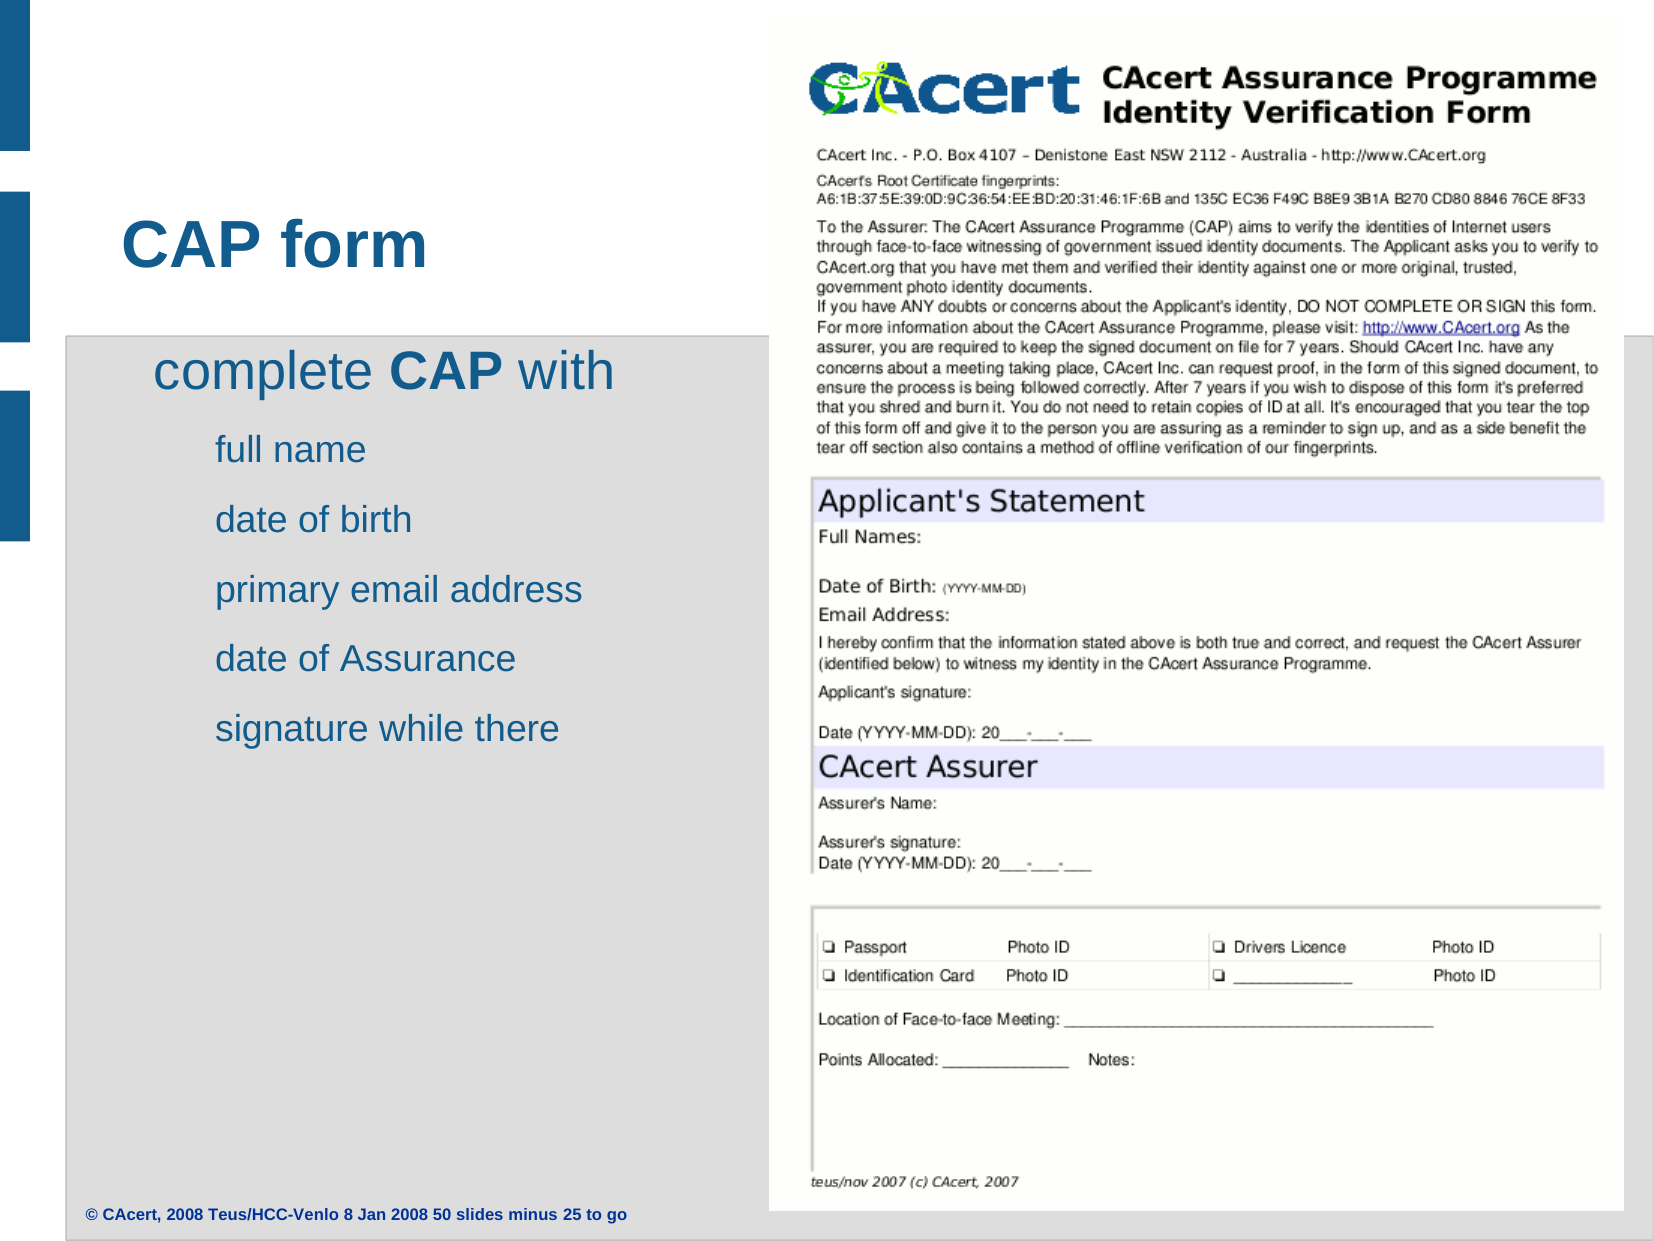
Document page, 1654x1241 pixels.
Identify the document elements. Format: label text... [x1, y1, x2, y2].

picture [769, 15, 1625, 1211]
title CAP form [121, 177, 769, 316]
list complete CAP with full name date of birth primary email address date of Assurance signature while there [121, 344, 1595, 1238]
